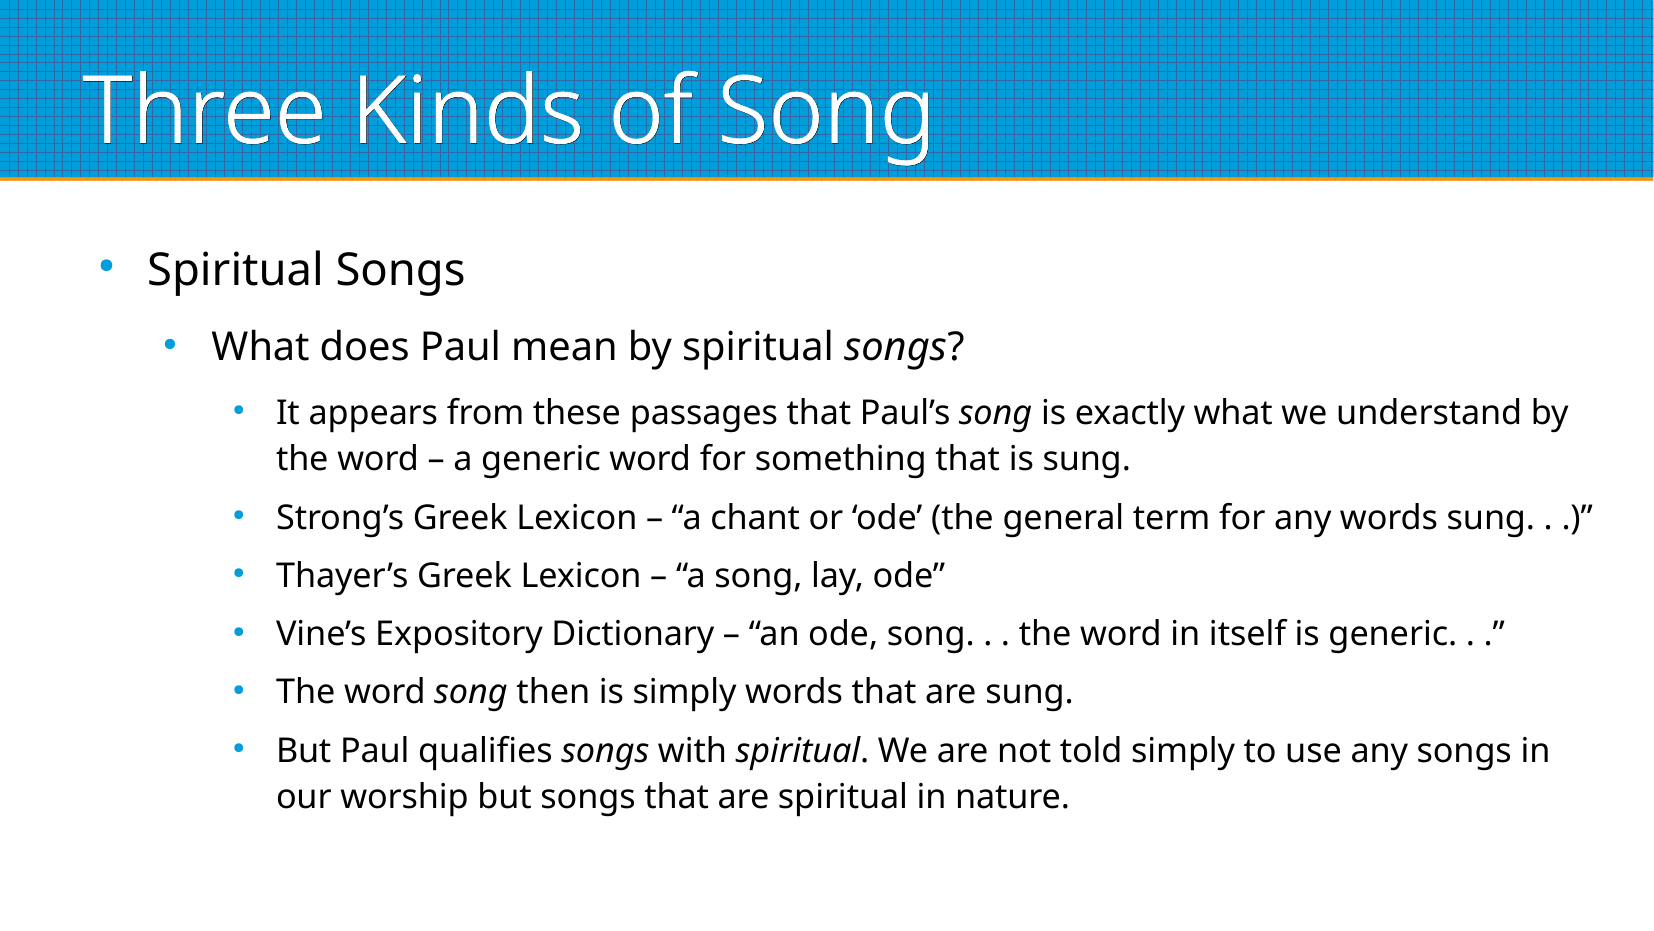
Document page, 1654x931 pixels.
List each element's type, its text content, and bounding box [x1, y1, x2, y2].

title Three Kinds of Song [82, 14, 1571, 171]
list Spiritual Songs What does Paul mean by spiritual songs? It appears from these passages that Paul’s song is exactly what we understand by the word – a generic word for something that is sung. Strong’s Greek Lexicon – “a chant or ‘ode’ (the general term for any words sung. . .)” Thayer’s Greek Lexicon – “a song, lay, ode” Vine’s Expository Dictionary – “an ode, song. . . the word in itself is generic. . .” The word song then is simply words that are sung. But Paul qualifies songs with spiritual. We are not told simply to use any songs in our worship but songs that are spiritual in nature. [82, 236, 1613, 863]
